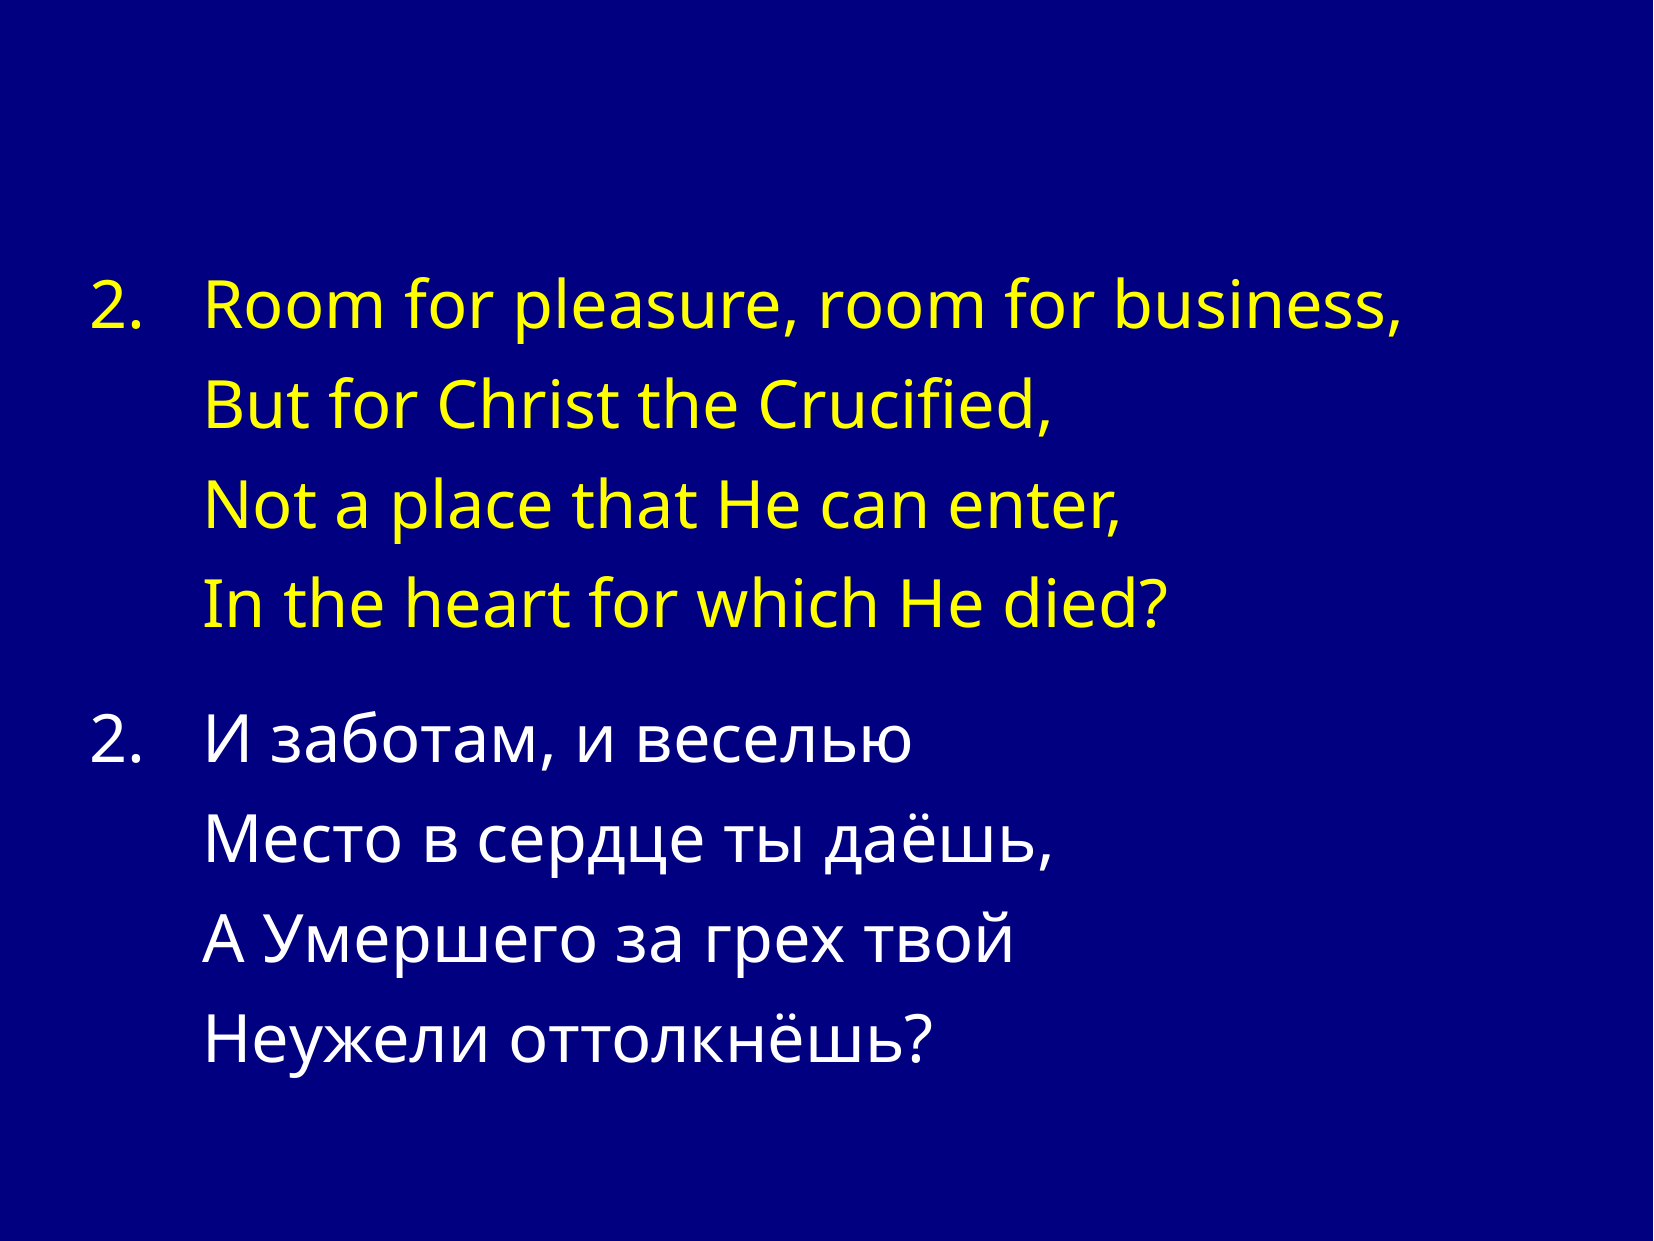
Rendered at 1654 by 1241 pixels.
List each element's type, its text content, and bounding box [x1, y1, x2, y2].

text_box 2. И заботам, и веселью Место в сердце ты даёшь, А Умершего за грех твой Неужели оттолкнёшь? [75, 675, 1576, 1163]
text_box 2. Room for pleasure, room for business, But for Christ the Crucified, Not a place that He can enter, In the heart for which He died? [75, 150, 1576, 638]
